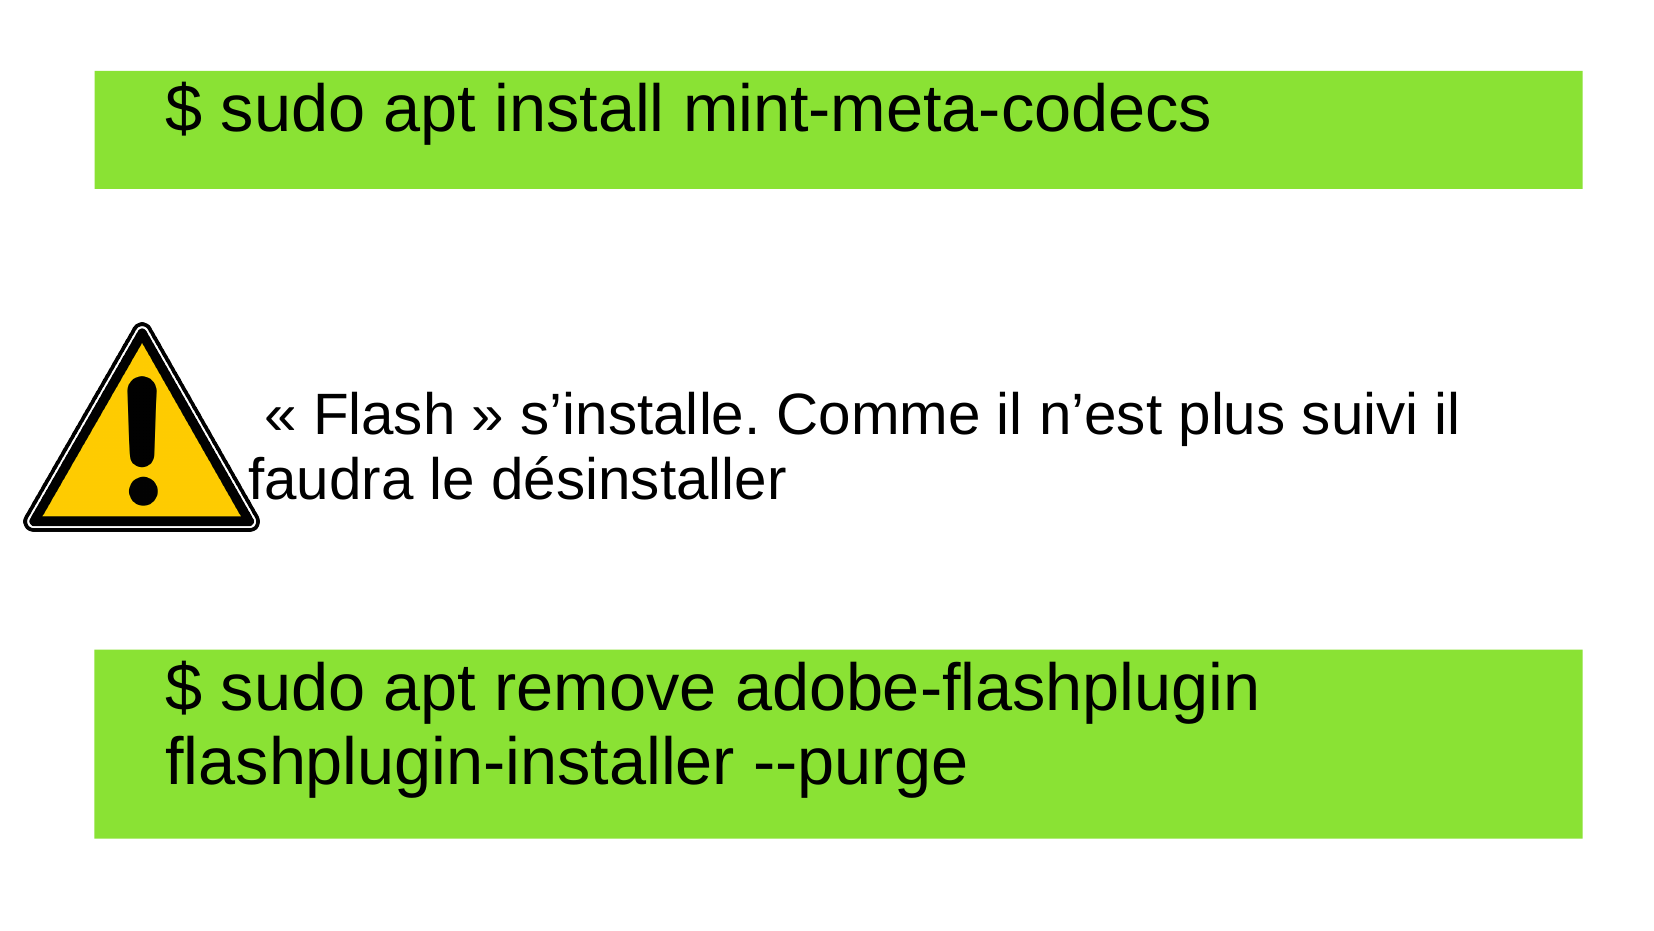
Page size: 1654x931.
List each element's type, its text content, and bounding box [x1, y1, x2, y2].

list $ sudo apt install mint-meta-codecs [94, 70, 1583, 189]
list « Flash » s’installe. Comme il n’est plus suivi il faudra le désinstaller [106, 283, 1595, 520]
list $ sudo apt remove adobe-flashplugin flashplugin-installer --purge [94, 649, 1583, 839]
picture [23, 322, 260, 532]
